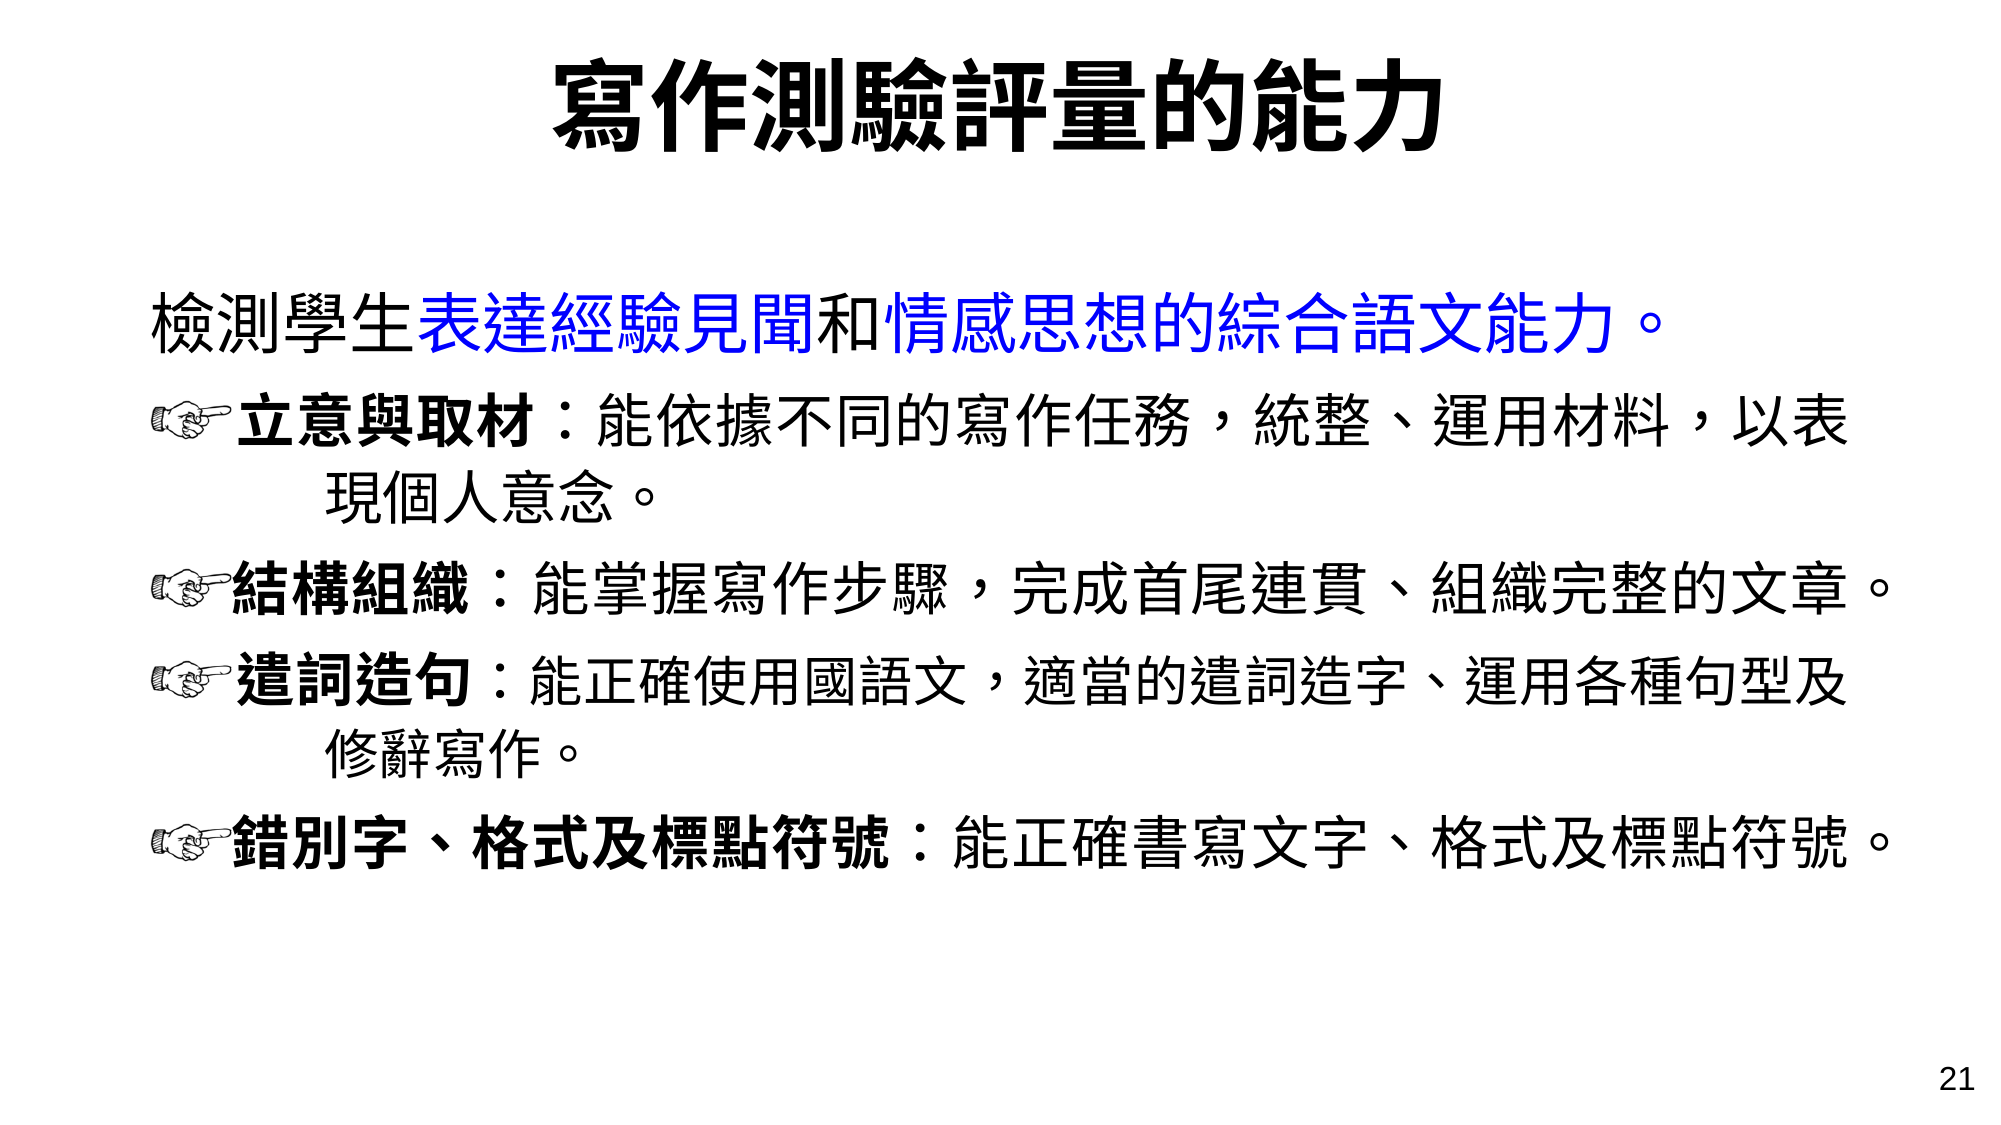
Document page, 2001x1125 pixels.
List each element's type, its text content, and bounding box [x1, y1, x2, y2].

text_box 21 [1923, 1047, 2000, 1108]
list 檢測學生表達經驗見聞和情感思想的綜合語文能力。 立意與取材：能依據不同的寫作任務，統整、運用材料，以表現個人意念。 結構組織：能掌握寫作步驟，完成首尾連貫、組織完整的文章。 遣詞造句：能正確使用國語文，適當的遣詞造字、運用各種句型及修辭寫作。 錯別字、格式及標點符號：能正確書寫文字、格式及標點符號。 [134, 282, 1866, 1105]
title 寫作測驗評量的能力 [137, 2, 1863, 220]
